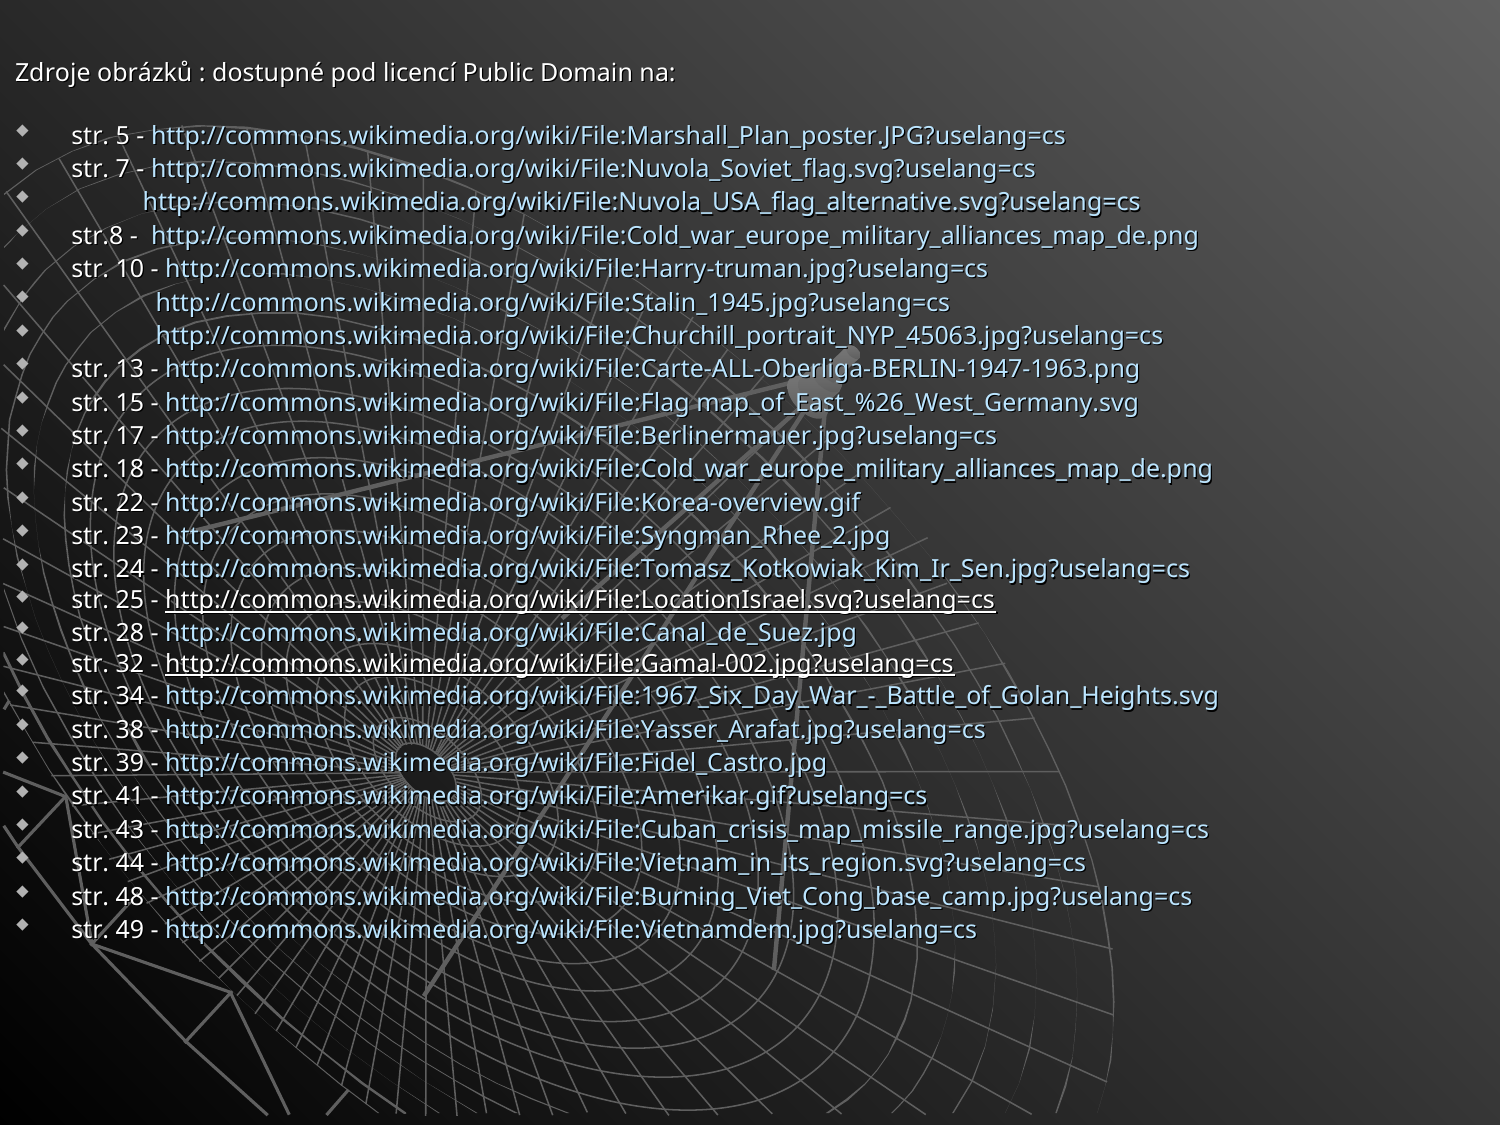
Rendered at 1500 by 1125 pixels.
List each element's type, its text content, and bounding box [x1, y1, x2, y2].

list Zdroje obrázků : dostupné pod licencí Public Domain na: str. 5 - http://commons.wikimedia.org/wiki/File:Marshall_Plan_poster.JPG?uselang=cs str. 7 - http://commons.wikimedia.org/wiki/File:Nuvola_Soviet_flag.svg?uselang=cs http://commons.wikimedia.org/wiki/File:Nuvola_USA_flag_alternative.svg?uselang=cs str.8 - http://commons.wikimedia.org/wiki/File:Cold_war_europe_military_alliances_map_de.png str. 10 - http://commons.wikimedia.org/wiki/File:Harry-truman.jpg?uselang=cs http://commons.wikimedia.org/wiki/File:Stalin_1945.jpg?uselang=cs http://commons.wikimedia.org/wiki/File:Churchill_portrait_NYP_45063.jpg?uselang=cs str. 13 - http://commons.wikimedia.org/wiki/File:Carte-ALL-Oberliga-BERLIN-1947-1963.png str. 15 - http://commons.wikimedia.org/wiki/File:Flag map_of_East_%26_West_Germany.svg str. 17 - http://commons.wikimedia.org/wiki/File:Berlinermauer.jpg?uselang=cs str. 18 - http://commons.wikimedia.org/wiki/File:Cold_war_europe_military_alliances_map_de.png str. 22 - http://commons.wikimedia.org/wiki/File:Korea-overview.gif str. 23 - http://commons.wikimedia.org/wiki/File:Syngman_Rhee_2.jpg str. 24 - http://commons.wikimedia.org/wiki/File:Tomasz_Kotkowiak_Kim_Ir_Sen.jpg?uselang=cs str. 25 - http://commons.wikimedia.org/wiki/File:LocationIsrael.svg?uselang=cs str. 28 - http://commons.wikimedia.org/wiki/File:Canal_de_Suez.jpg str. 32 - http://commons.wikimedia.org/wiki/File:Gamal-002.jpg?uselang=cs str. 34 - http://commons.wikimedia.org/wiki/File:1967_Six_Day_War_-_Battle_of_Golan_Heights.svg str. 38 - http://commons.wikimedia.org/wiki/File:Yasser_Arafat.jpg?uselang=cs str. 39 - http://commons.wikimedia.org/wiki/File:Fidel_Castro.jpg str. 41 - http://commons.wikimedia.org/wiki/File:Amerikar.gif?uselang=cs str. 43 - http://commons.wikimedia.org/wiki/File:Cuban_crisis_map_missile_range.jpg?uselang=cs str. 44 - http://commons.wikimedia.org/wiki/File:Vietnam_in_its_region.svg?uselang=cs str. 48 - http://commons.wikimedia.org/wiki/File:Burning_Viet_Cong_base_camp.jpg?uselang=cs str. 49 - http://commons.wikimedia.org/wiki/File:Vietnamdem.jpg?uselang=cs [0, 54, 1500, 1006]
